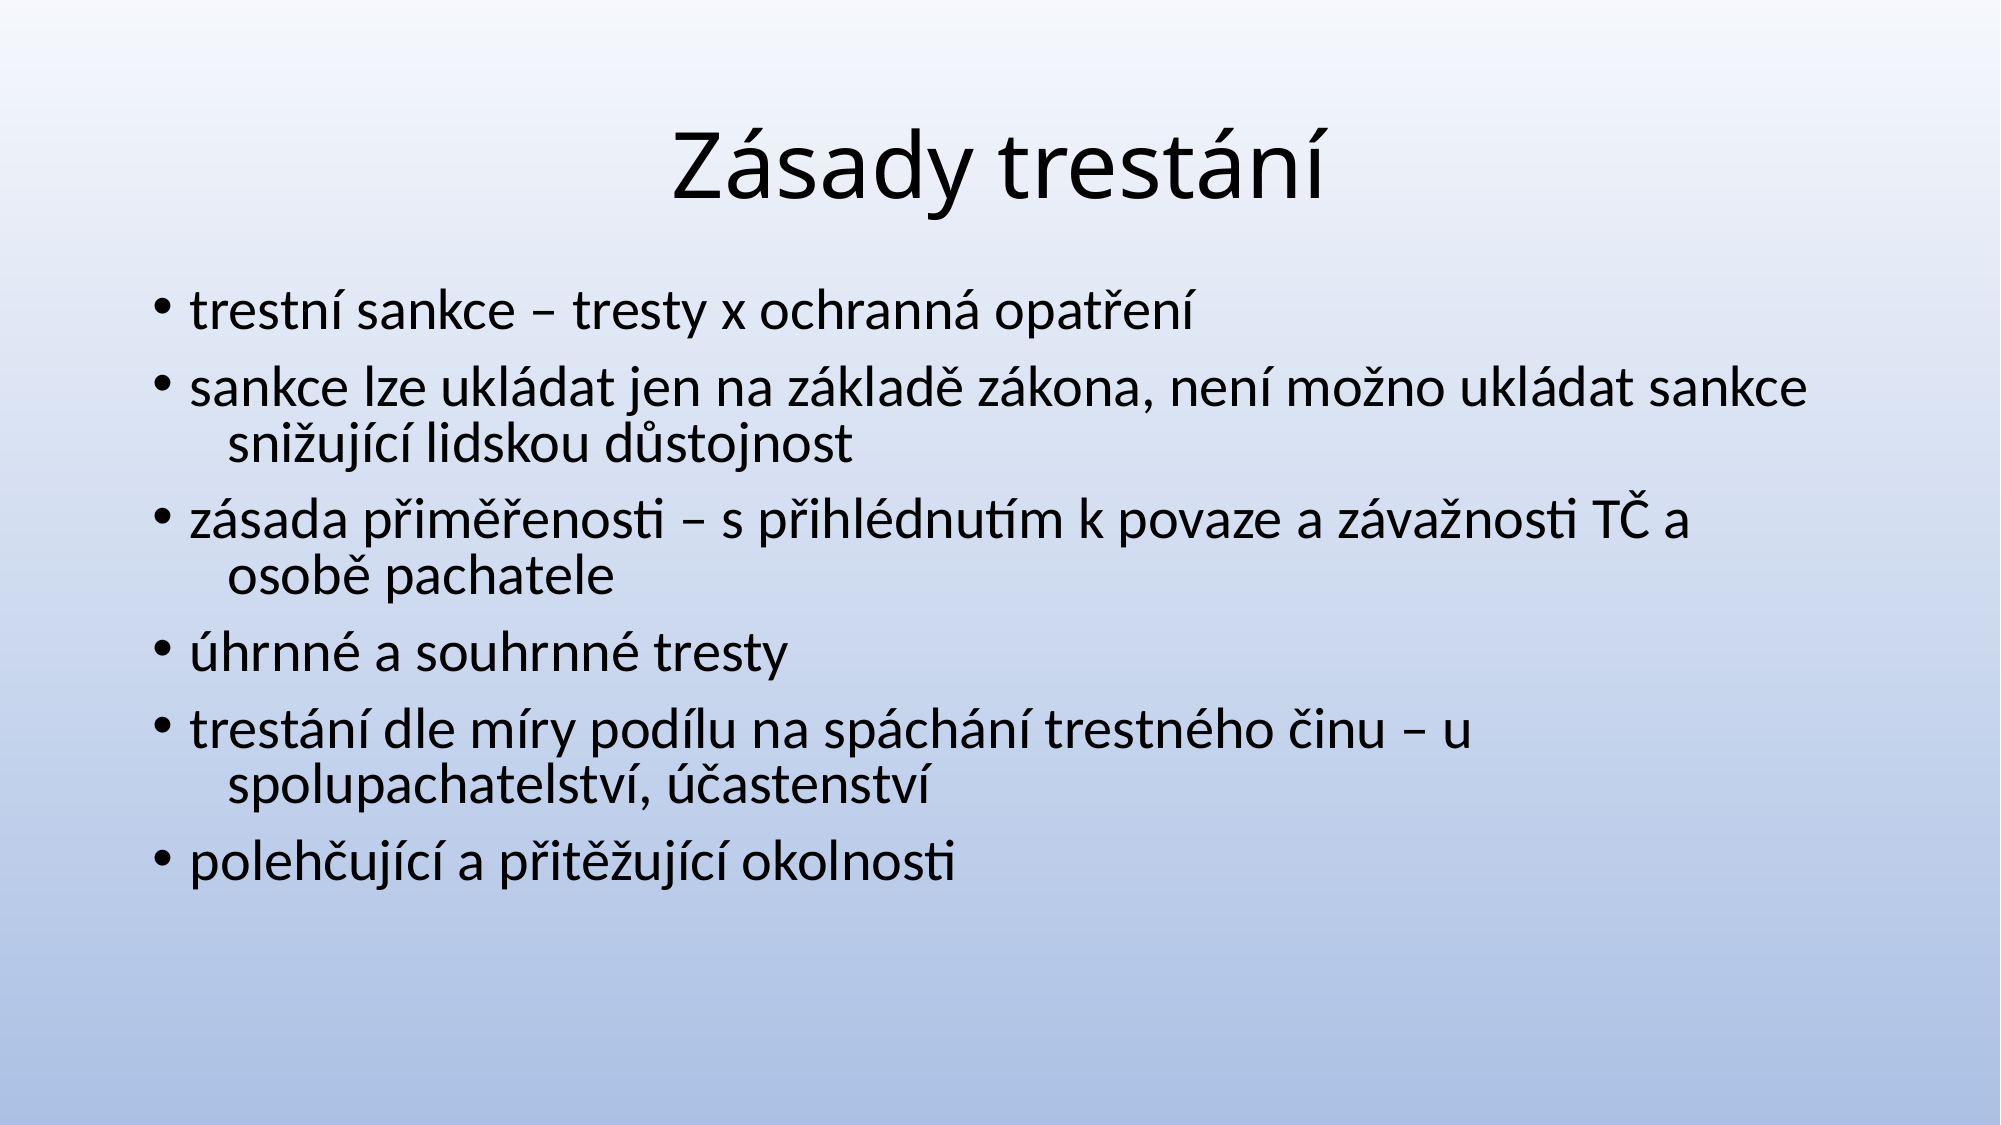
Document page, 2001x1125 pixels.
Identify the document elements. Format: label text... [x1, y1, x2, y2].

title Zásady trestání [137, 59, 1863, 277]
list trestní sankce – tresty x ochranná opatření sankce lze ukládat jen na základě zákona, není možno ukládat sankce snižující lidskou důstojnost zásada přiměřenosti – s přihlédnutím k povaze a závažnosti TČ a osobě pachatele úhrnné a souhrnné tresty trestání dle míry podílu na spáchání trestného činu – u spolupachatelství, účastenství polehčující a přitěžující okolnosti [137, 277, 1863, 1014]
